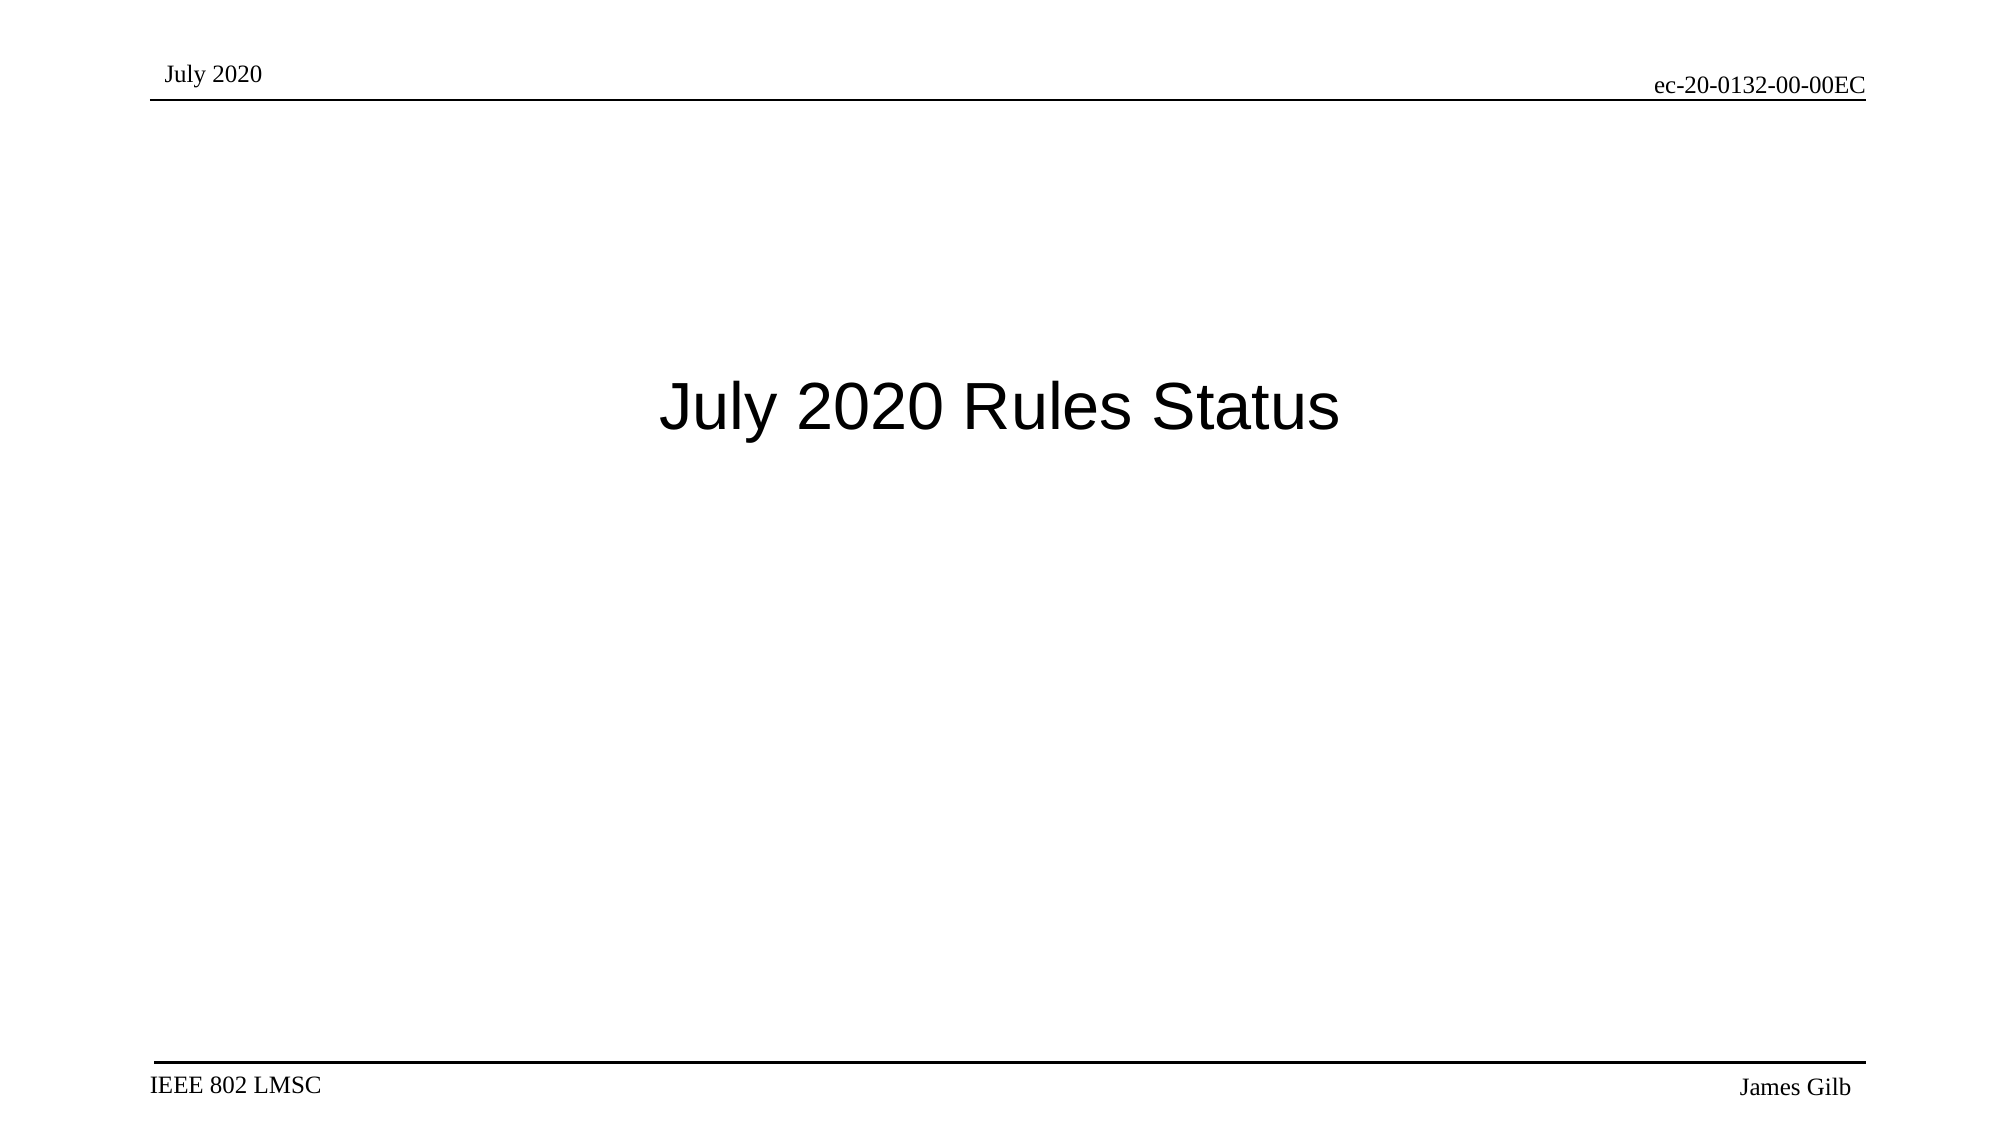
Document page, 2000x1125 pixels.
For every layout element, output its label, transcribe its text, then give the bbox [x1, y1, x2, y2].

subtitle July 2020 Rules Status [125, 112, 1876, 693]
